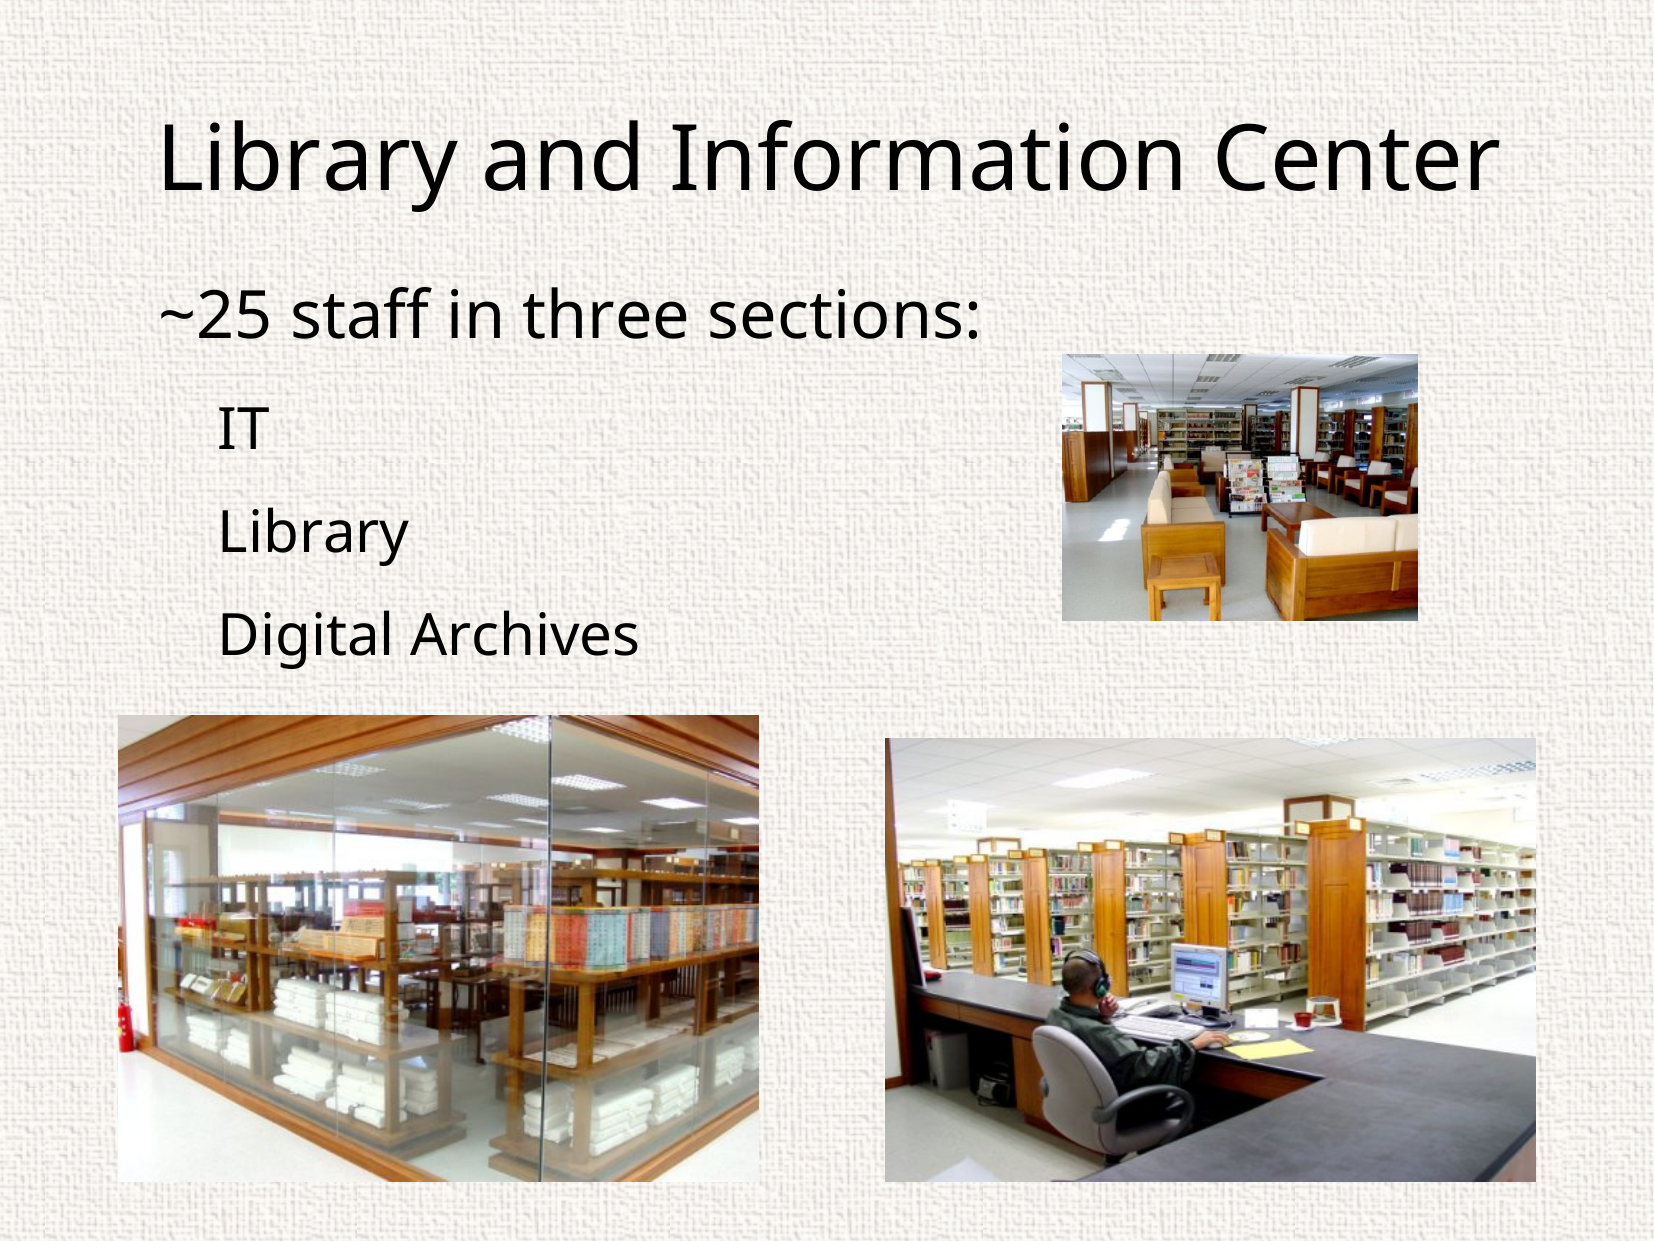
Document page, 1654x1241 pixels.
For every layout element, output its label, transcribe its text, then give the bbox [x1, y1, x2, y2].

list ~25 staff in three sections: IT Library Digital Archives [123, 266, 1536, 1034]
title Library and Information Center [123, 59, 1536, 252]
picture [0, 0, 1654, 1241]
